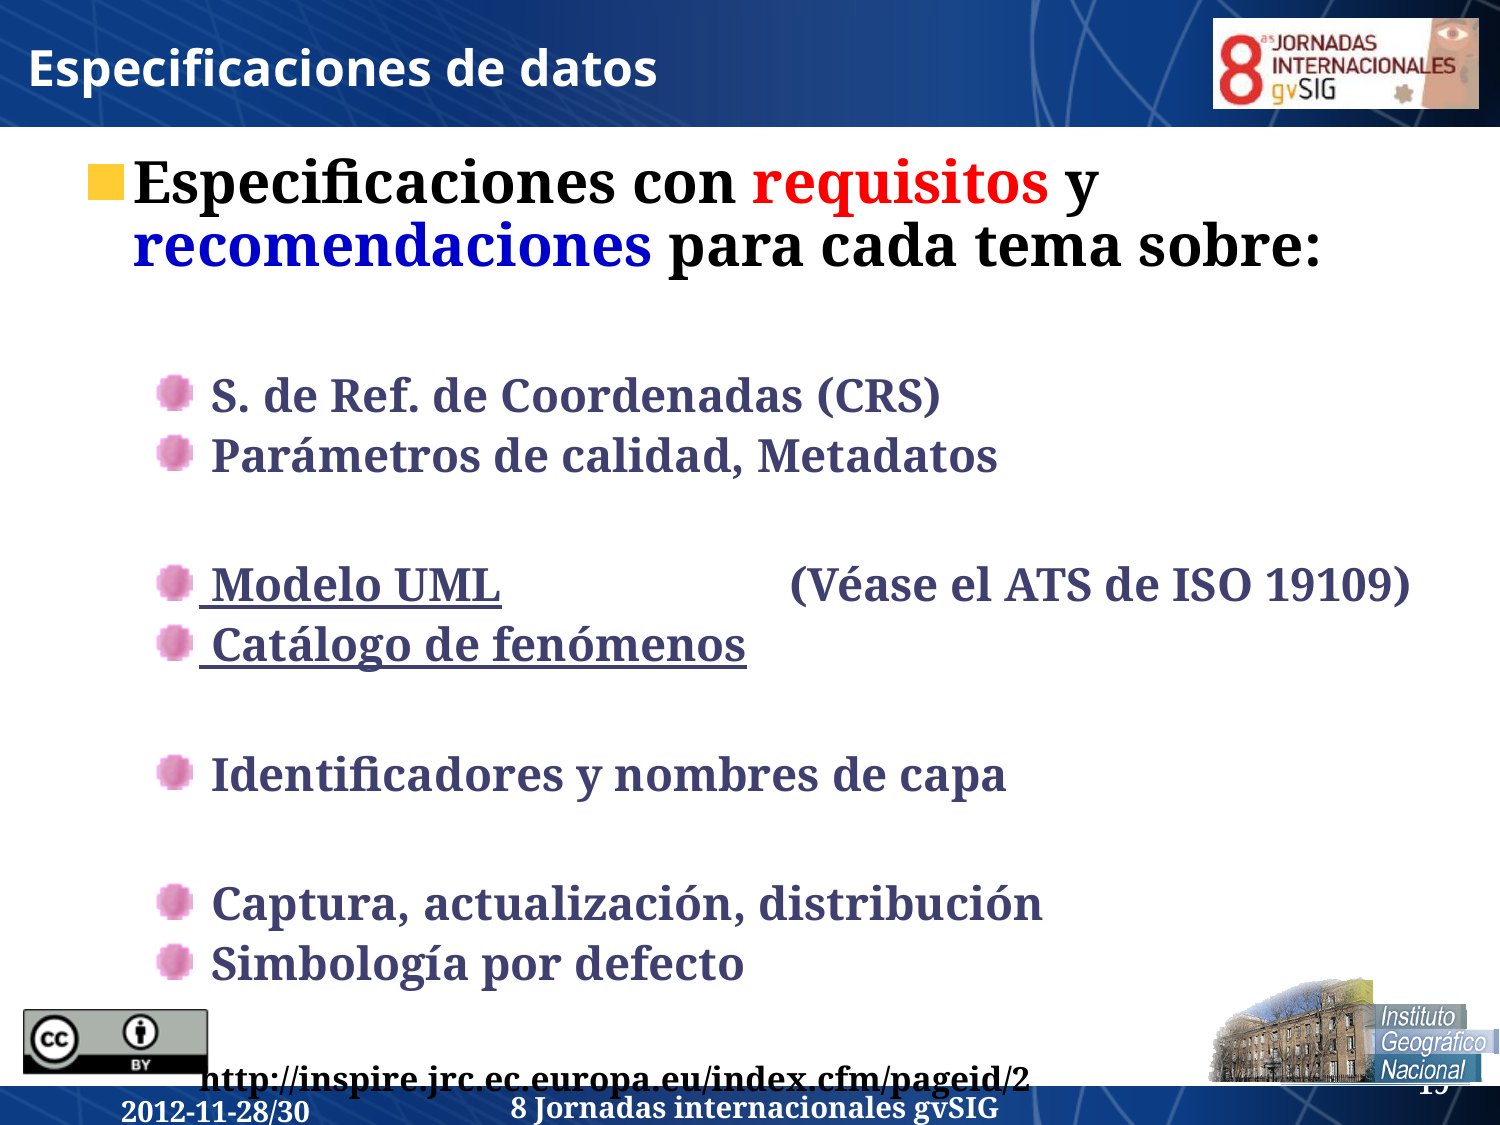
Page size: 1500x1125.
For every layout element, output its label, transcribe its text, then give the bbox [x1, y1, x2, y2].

title Especificaciones de datos [0, 35, 1275, 99]
picture [935, 1092, 944, 1097]
list Especificaciones con requisitos y recomendaciones para cada tema sobre: S. de Ref. de Coordenadas (CRS) Parámetros de calidad, Metadatos Modelo UML (Véase el ATS de ISO 19109) Catálogo de fenómenos Identificadores y nombres de capa Captura, actualización, distribución Simbología por defecto http://inspire.jrc.ec.europa.eu/index.cfm/pageid/2 [62, 145, 1438, 1034]
picture [0, 0, 1500, 127]
picture [0, 968, 1500, 1125]
